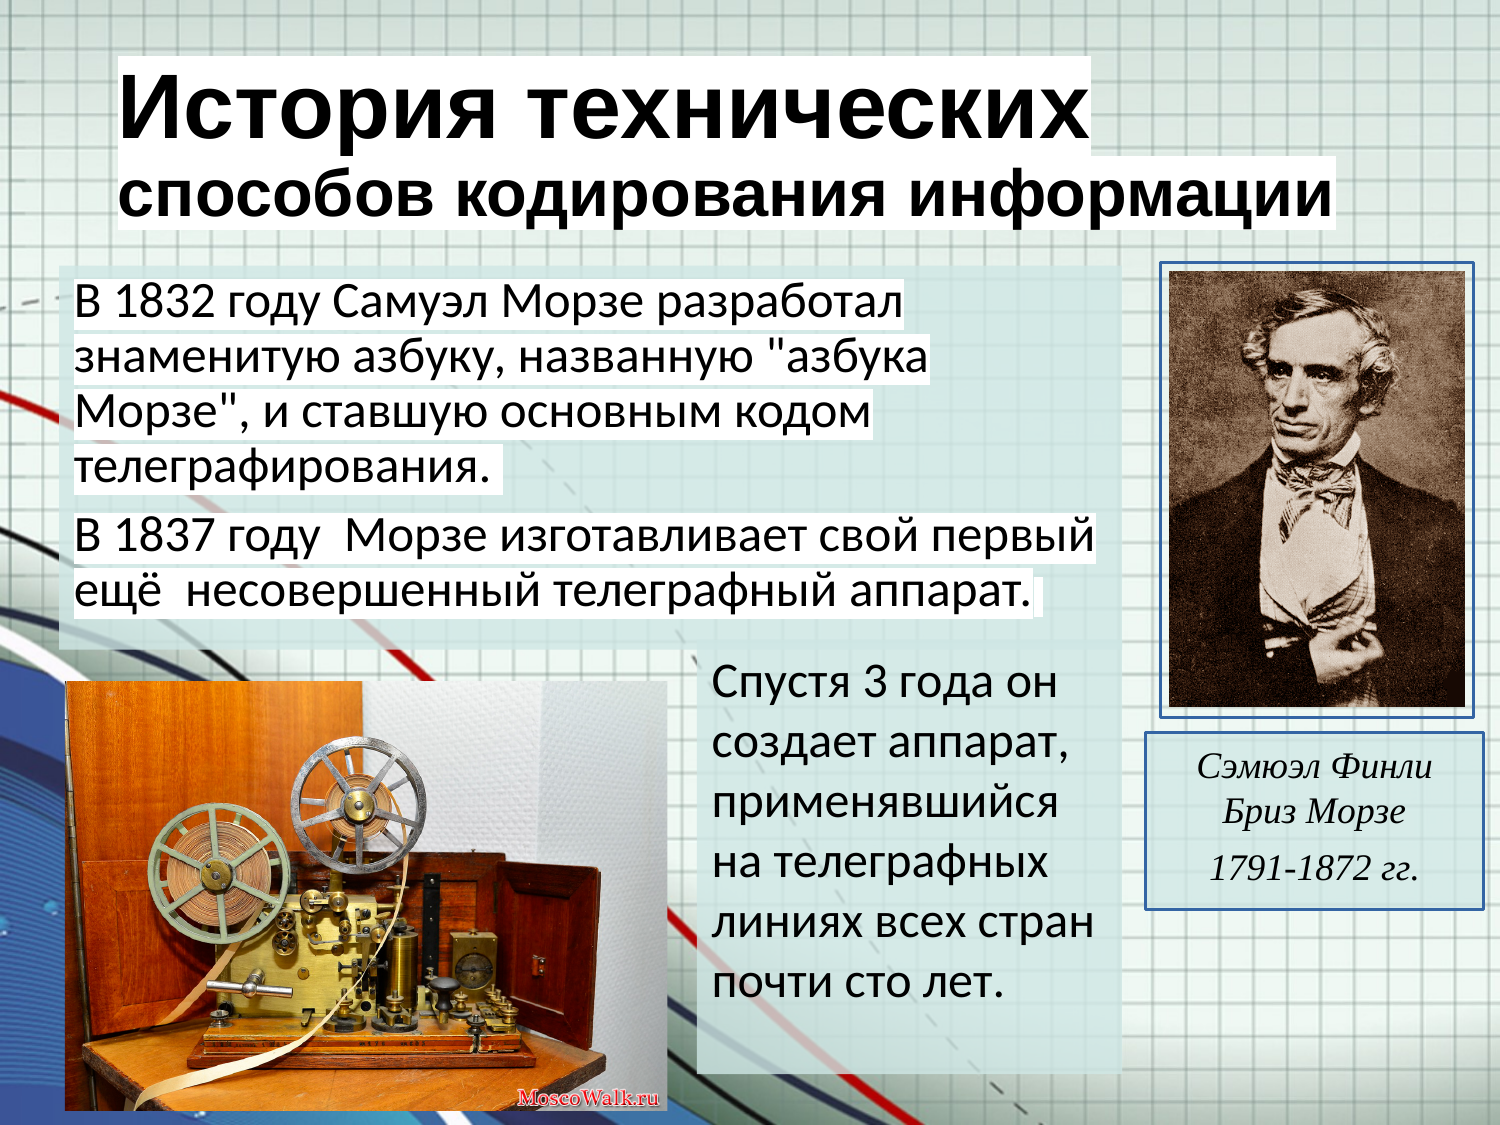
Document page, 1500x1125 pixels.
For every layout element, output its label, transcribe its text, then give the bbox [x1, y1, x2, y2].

text_box Сэмюэл Финли Бриз Морзе 1791-1872 гг. [1145, 732, 1484, 910]
list В 1832 году Самуэл Морзе разработал знаменитую азбуку, названную "азбука Морзе", и ставшую основным кодом телеграфирования. В 1837 году Морзе изготавливает свой первый ещё несовершенный телеграфный аппарат. [59, 265, 1123, 650]
picture [0, 0, 1500, 1125]
text_box Спустя 3 года он создает аппарат, применявшийся на телеграфных линиях всех стран почти сто лет. [696, 639, 1123, 1075]
title История технических способов кодирования информации [103, 32, 1397, 258]
